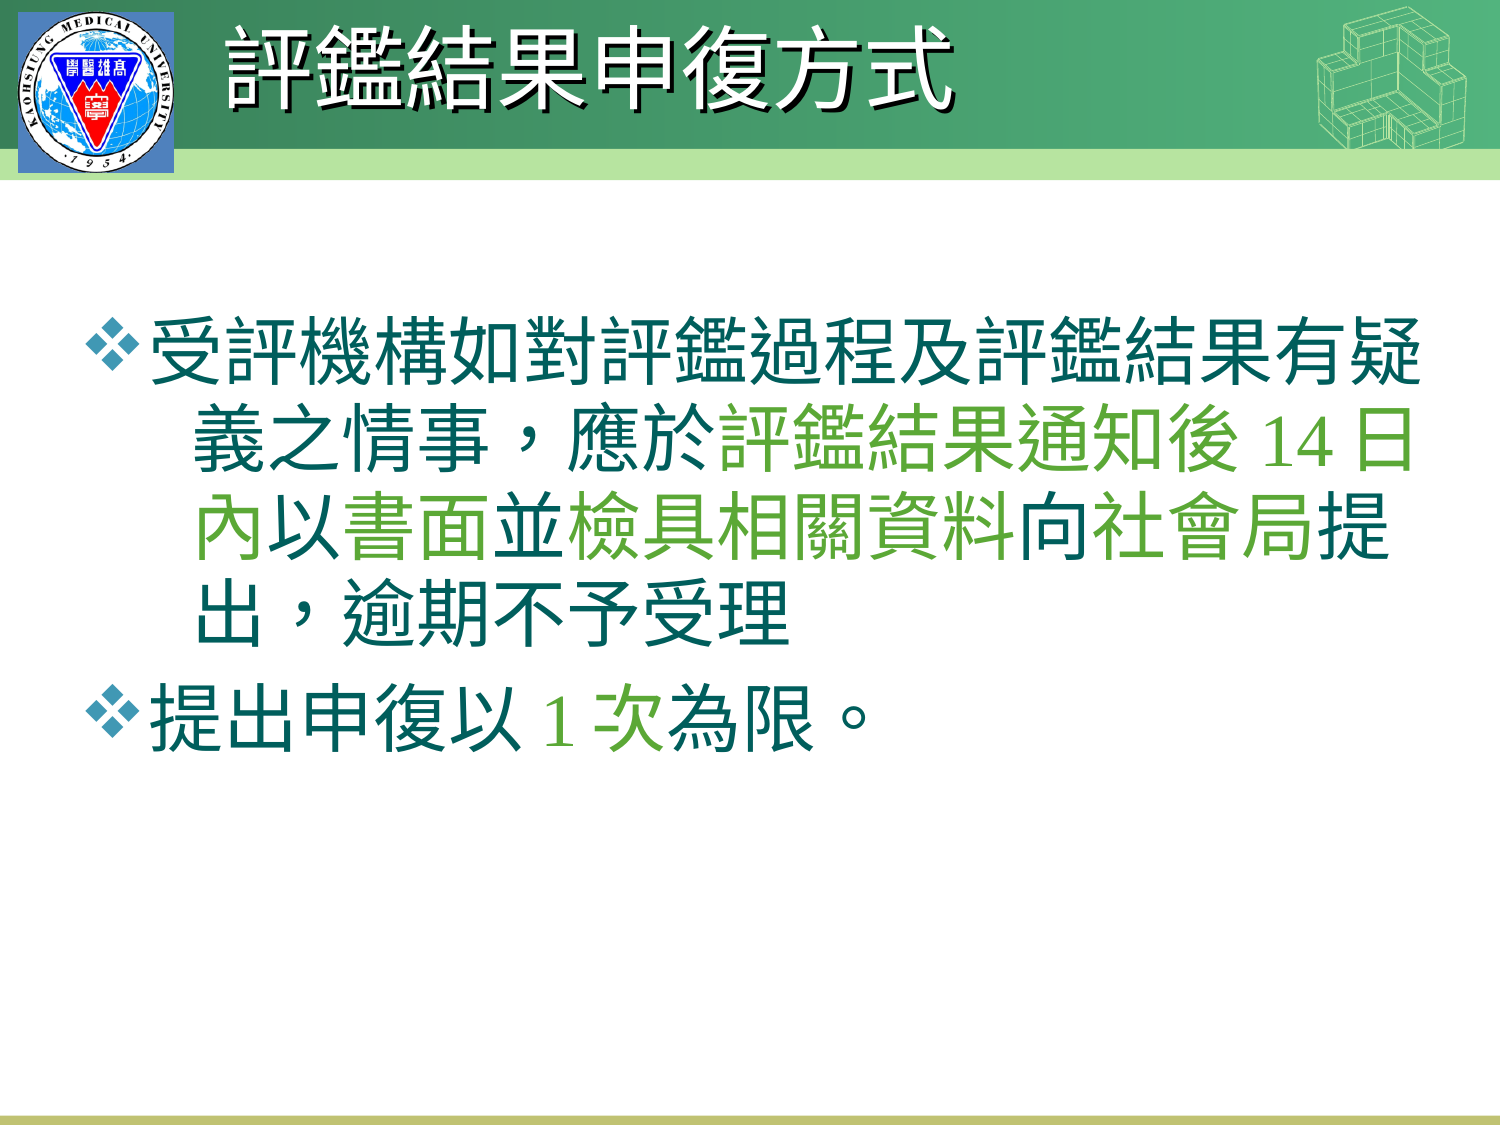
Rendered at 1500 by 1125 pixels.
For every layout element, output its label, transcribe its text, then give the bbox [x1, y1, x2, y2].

list 受評機構如對評鑑過程及評鑑結果有疑義之情事，應於評鑑結果通知後14日內以書面並檢具相關資料向社會局提出，逾期不予受理 提出申復以1次為限。 [64, 302, 1471, 1125]
title 評鑑結果申復方式 [206, 2, 1093, 139]
picture [17, 11, 174, 173]
